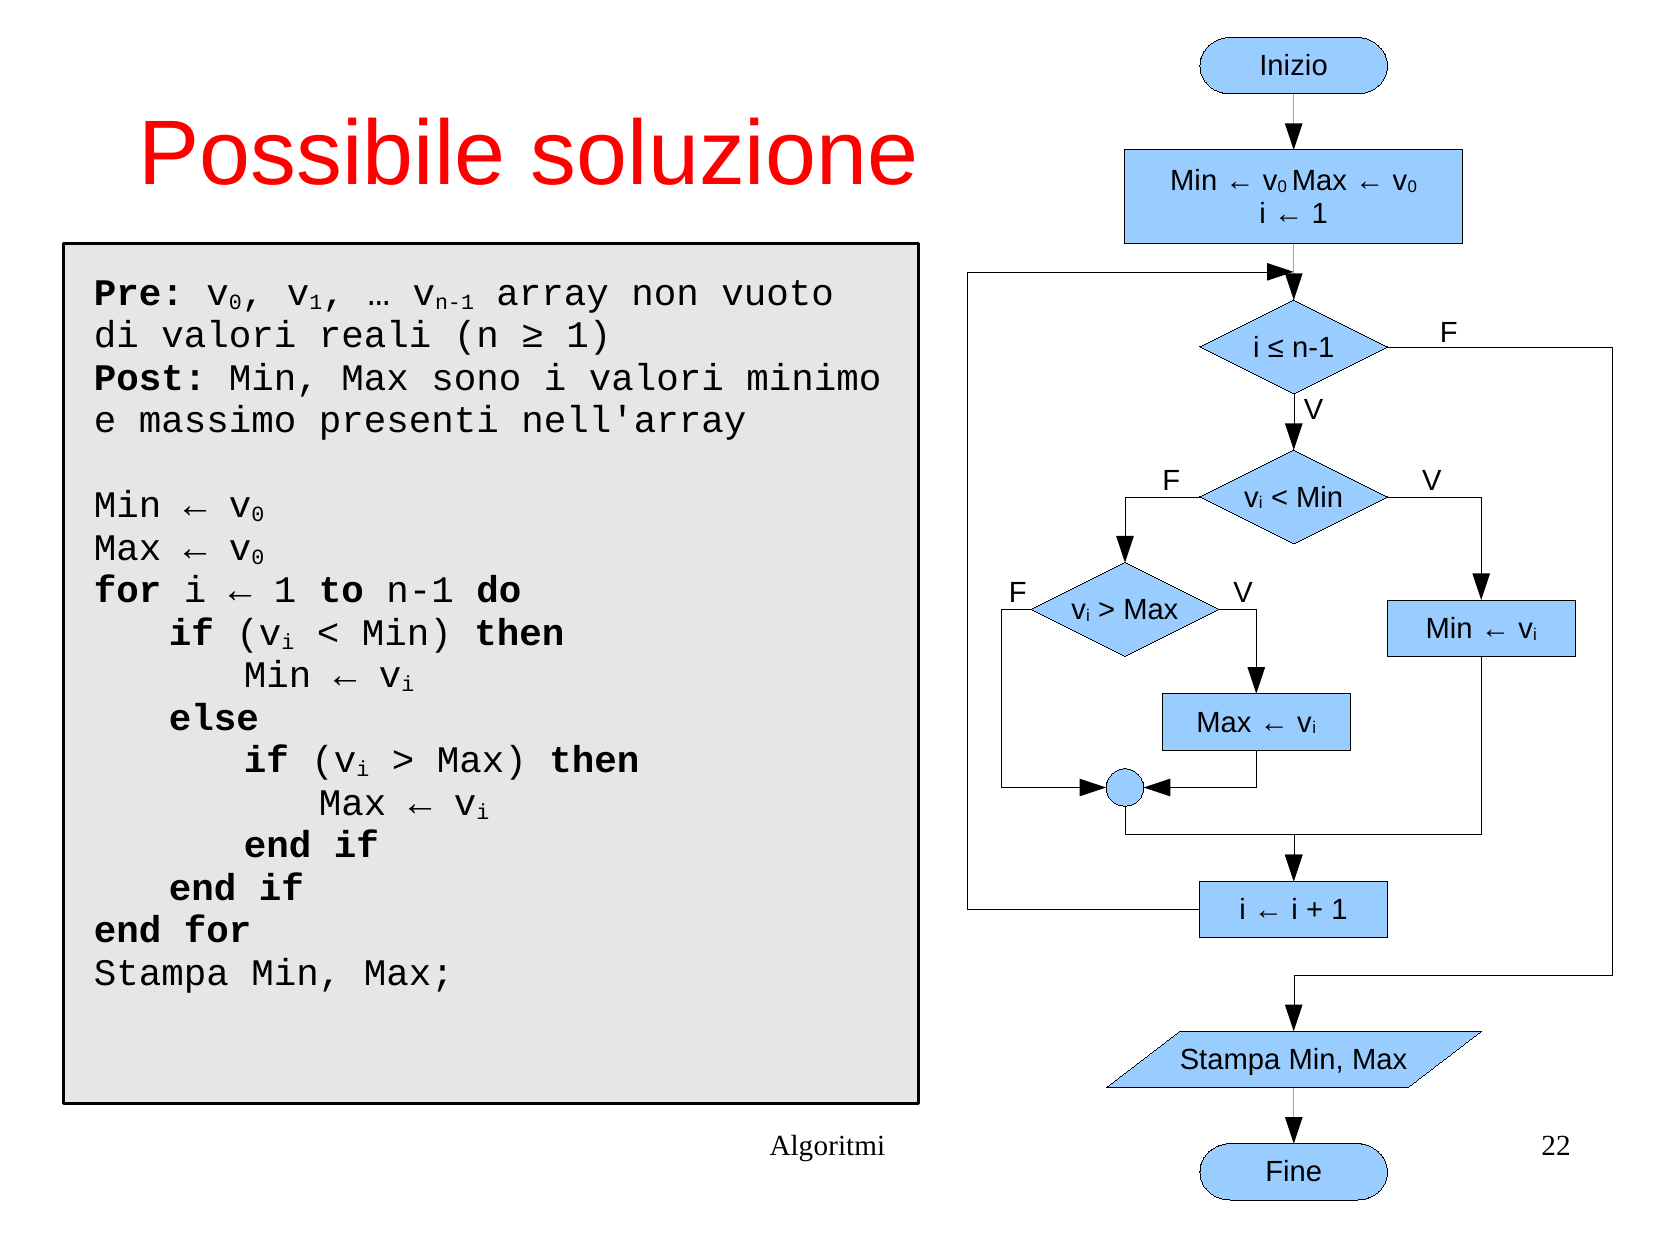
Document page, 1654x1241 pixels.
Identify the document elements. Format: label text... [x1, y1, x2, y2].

text_box Min ← vi [1387, 600, 1576, 657]
title Possibile soluzione [82, 49, 976, 257]
text_box Fine [1199, 1143, 1388, 1201]
text_box Inizio [1199, 37, 1388, 94]
text_box V [1218, 568, 1268, 617]
text_box F [1147, 456, 1195, 504]
text_box F [1425, 308, 1473, 357]
text_box vi < Min [1199, 450, 1388, 544]
text_box V [1289, 385, 1339, 433]
text_box Pre: v0, v1, … vn-1 array non vuoto di valori reali (n ≥ 1) Post: Min, Max sono i valori minimo e massimo presenti nell'array Min ← v0 Max ← v0 for i ← 1 to n-1 do if (vi < Min) then Min ← vi else if (vi > Max) then Max ← vi end if end if end for Stampa Min, Max; [63, 243, 919, 1104]
text_box Stampa Min, Max [1106, 1031, 1482, 1088]
text_box Min ← v0 Max ← v0 i ← 1 [1124, 149, 1463, 244]
text_box i ← i + 1 [1199, 881, 1388, 938]
text_box i ≤ n-1 [1199, 300, 1388, 392]
text_box F [994, 568, 1042, 617]
text_box V [1407, 456, 1457, 504]
text_box vi > Max [1042, 562, 1218, 657]
text_box [1106, 768, 1144, 807]
text_box Max ← vi [1162, 693, 1351, 751]
